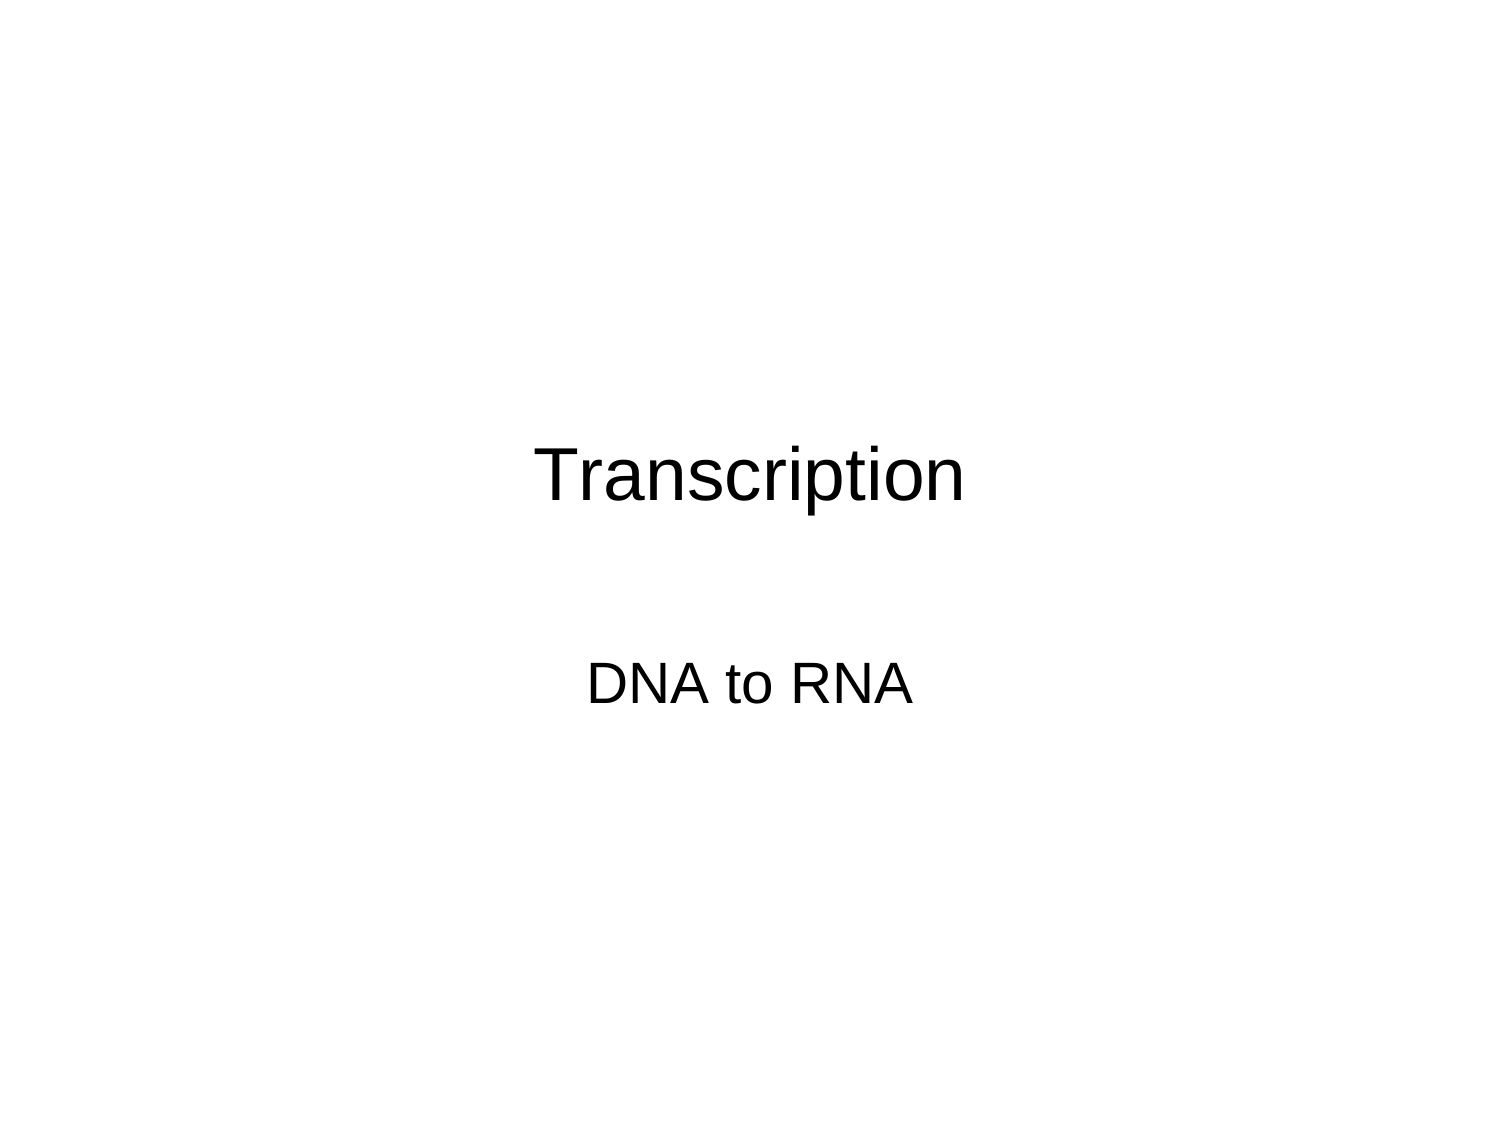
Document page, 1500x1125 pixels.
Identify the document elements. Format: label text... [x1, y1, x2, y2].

subtitle DNA to RNA [225, 637, 1276, 926]
title Transcription [112, 349, 1388, 591]
